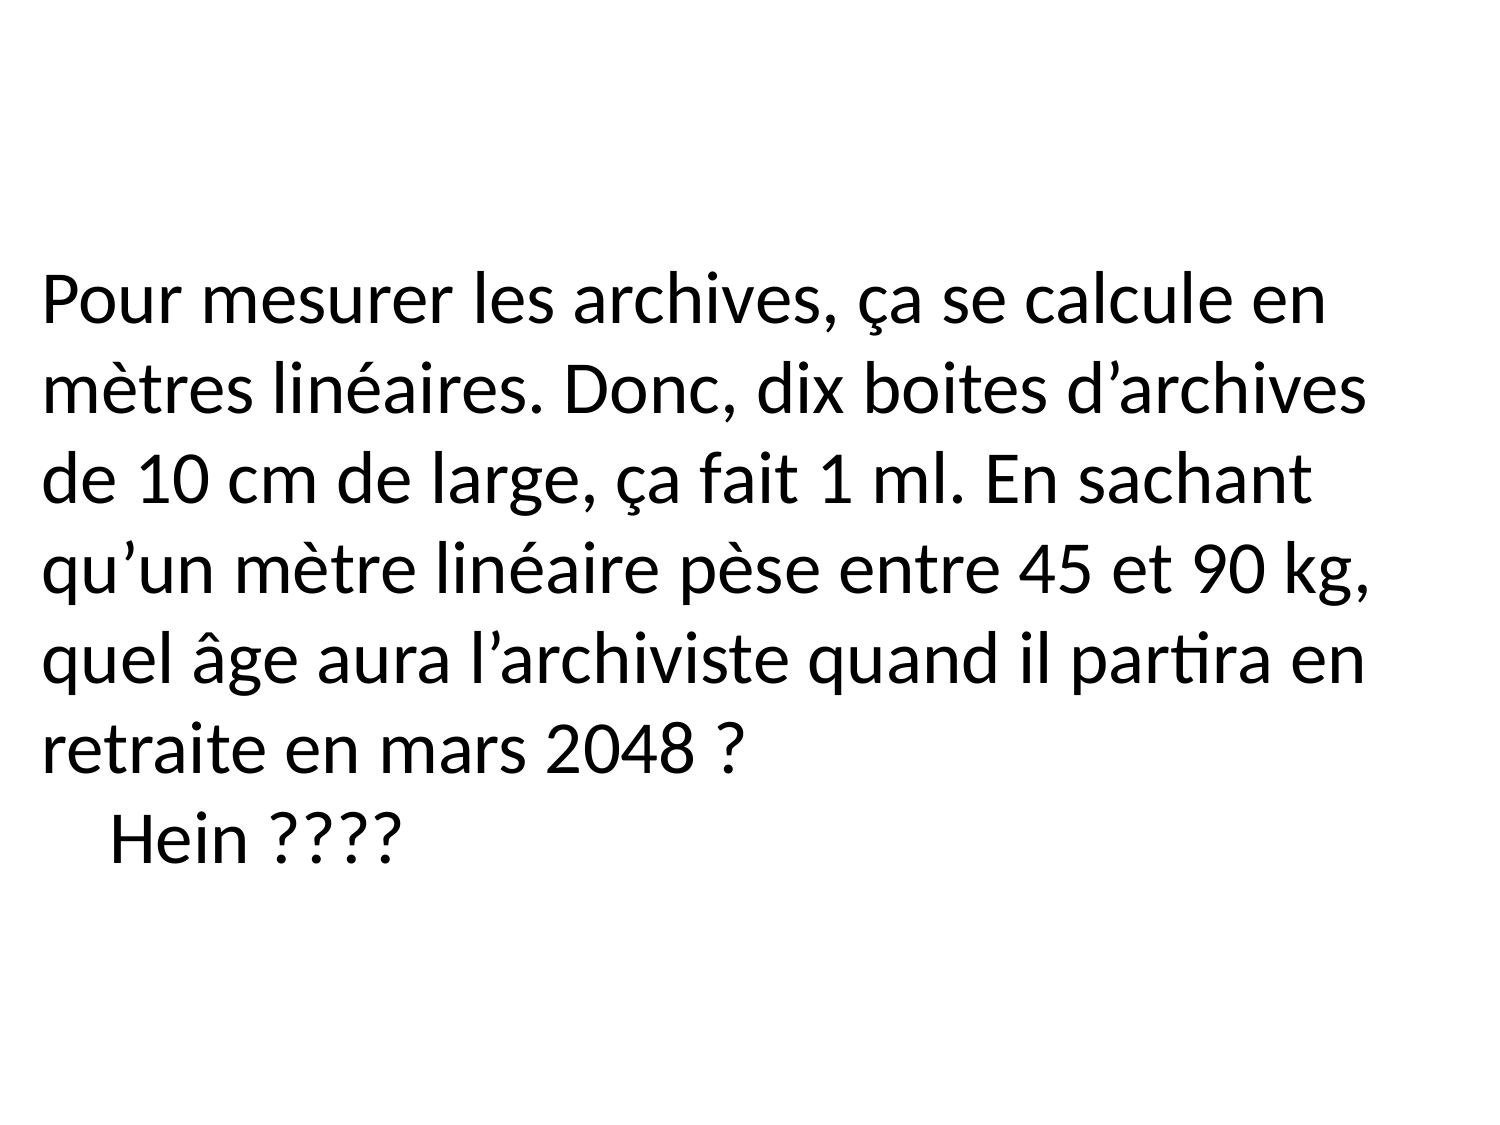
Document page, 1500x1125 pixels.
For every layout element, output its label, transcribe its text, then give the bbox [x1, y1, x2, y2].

subtitle Pour mesurer les archives, ça se calcule en mètres linéaires. Donc, dix boites d’archives de 10 cm de large, ça fait 1 ml. En sachant qu’un mètre linéaire pèse entre 45 et 90 kg, quel âge aura l’archiviste quand il partira en retraite en mars 2048 ? Hein ???? [41, 44, 1459, 1083]
